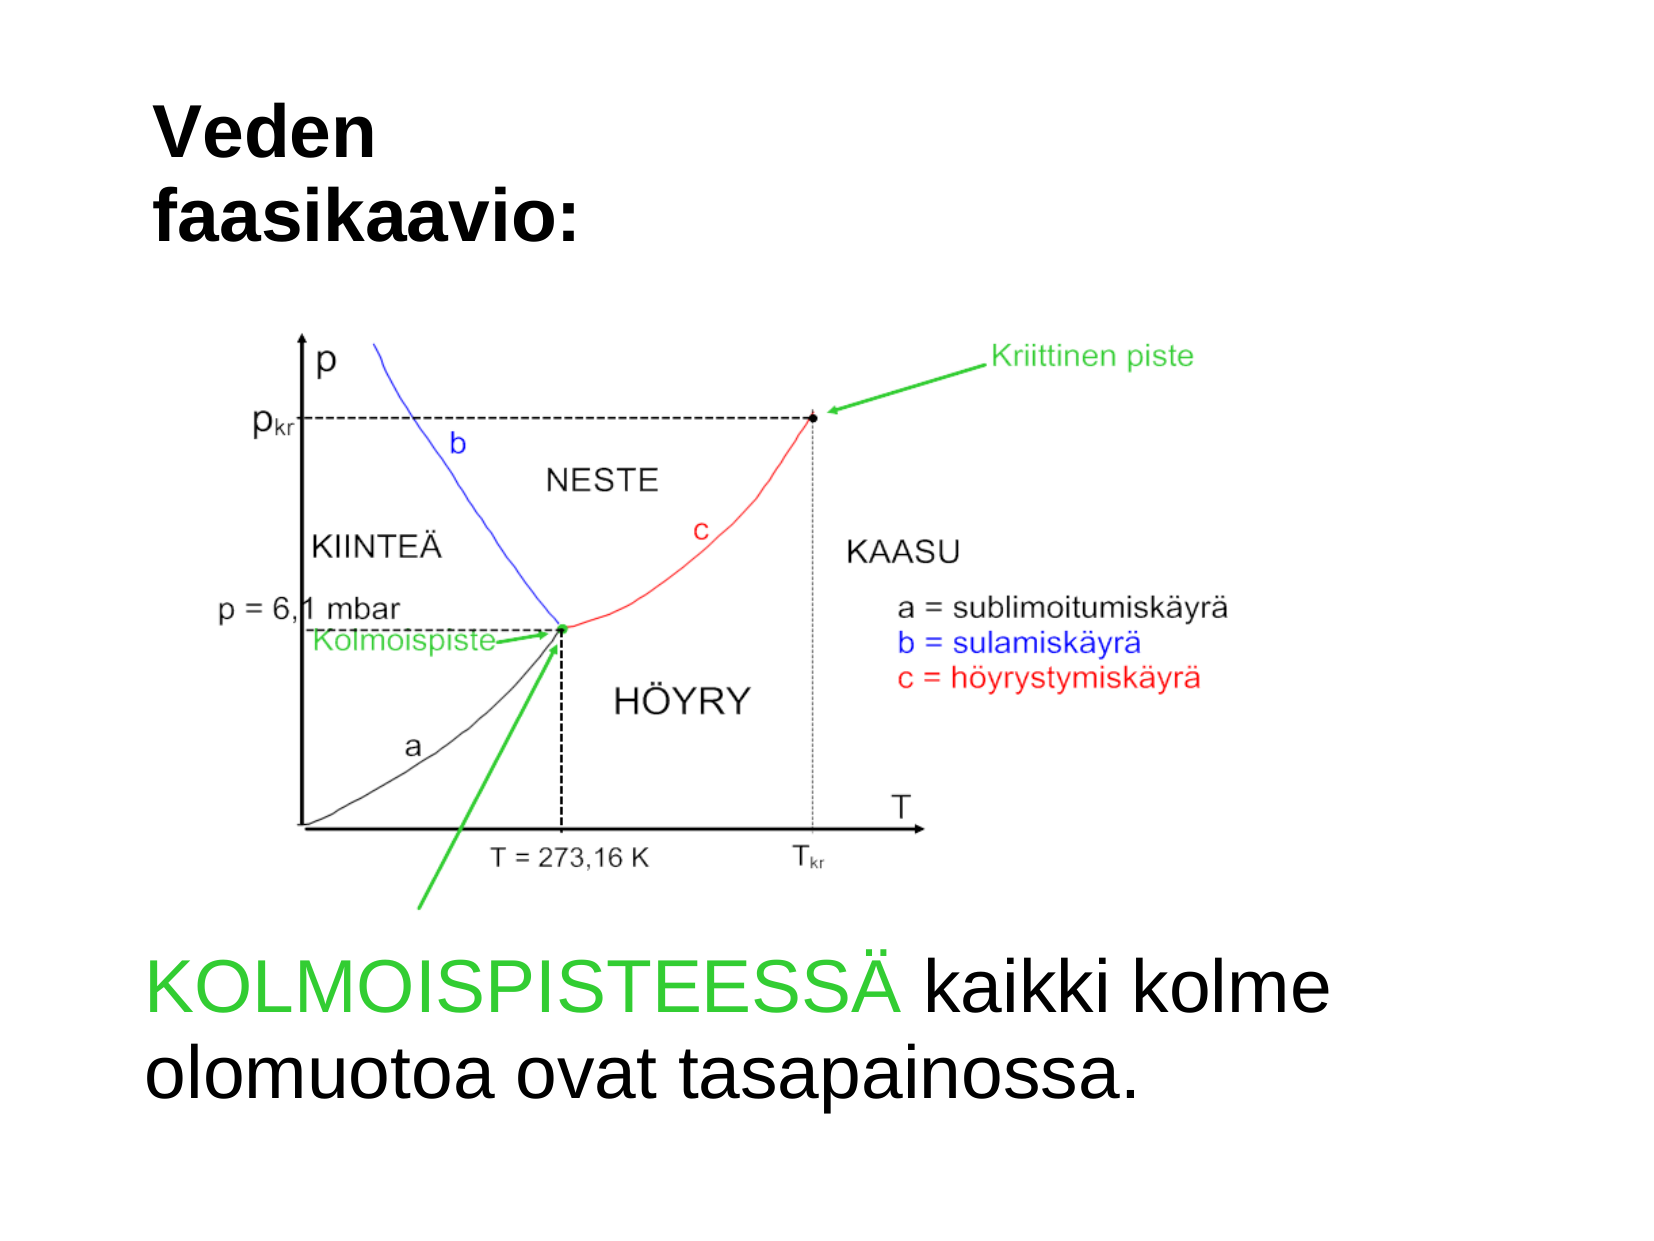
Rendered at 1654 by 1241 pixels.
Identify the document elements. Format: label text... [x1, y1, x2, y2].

text_box KOLMOISPISTEESSÄ kaikki kolme olomuotoa ovat tasapainossa. [129, 933, 1368, 1118]
text_box Veden faasikaavio: [138, 78, 839, 178]
picture [177, 293, 1274, 922]
